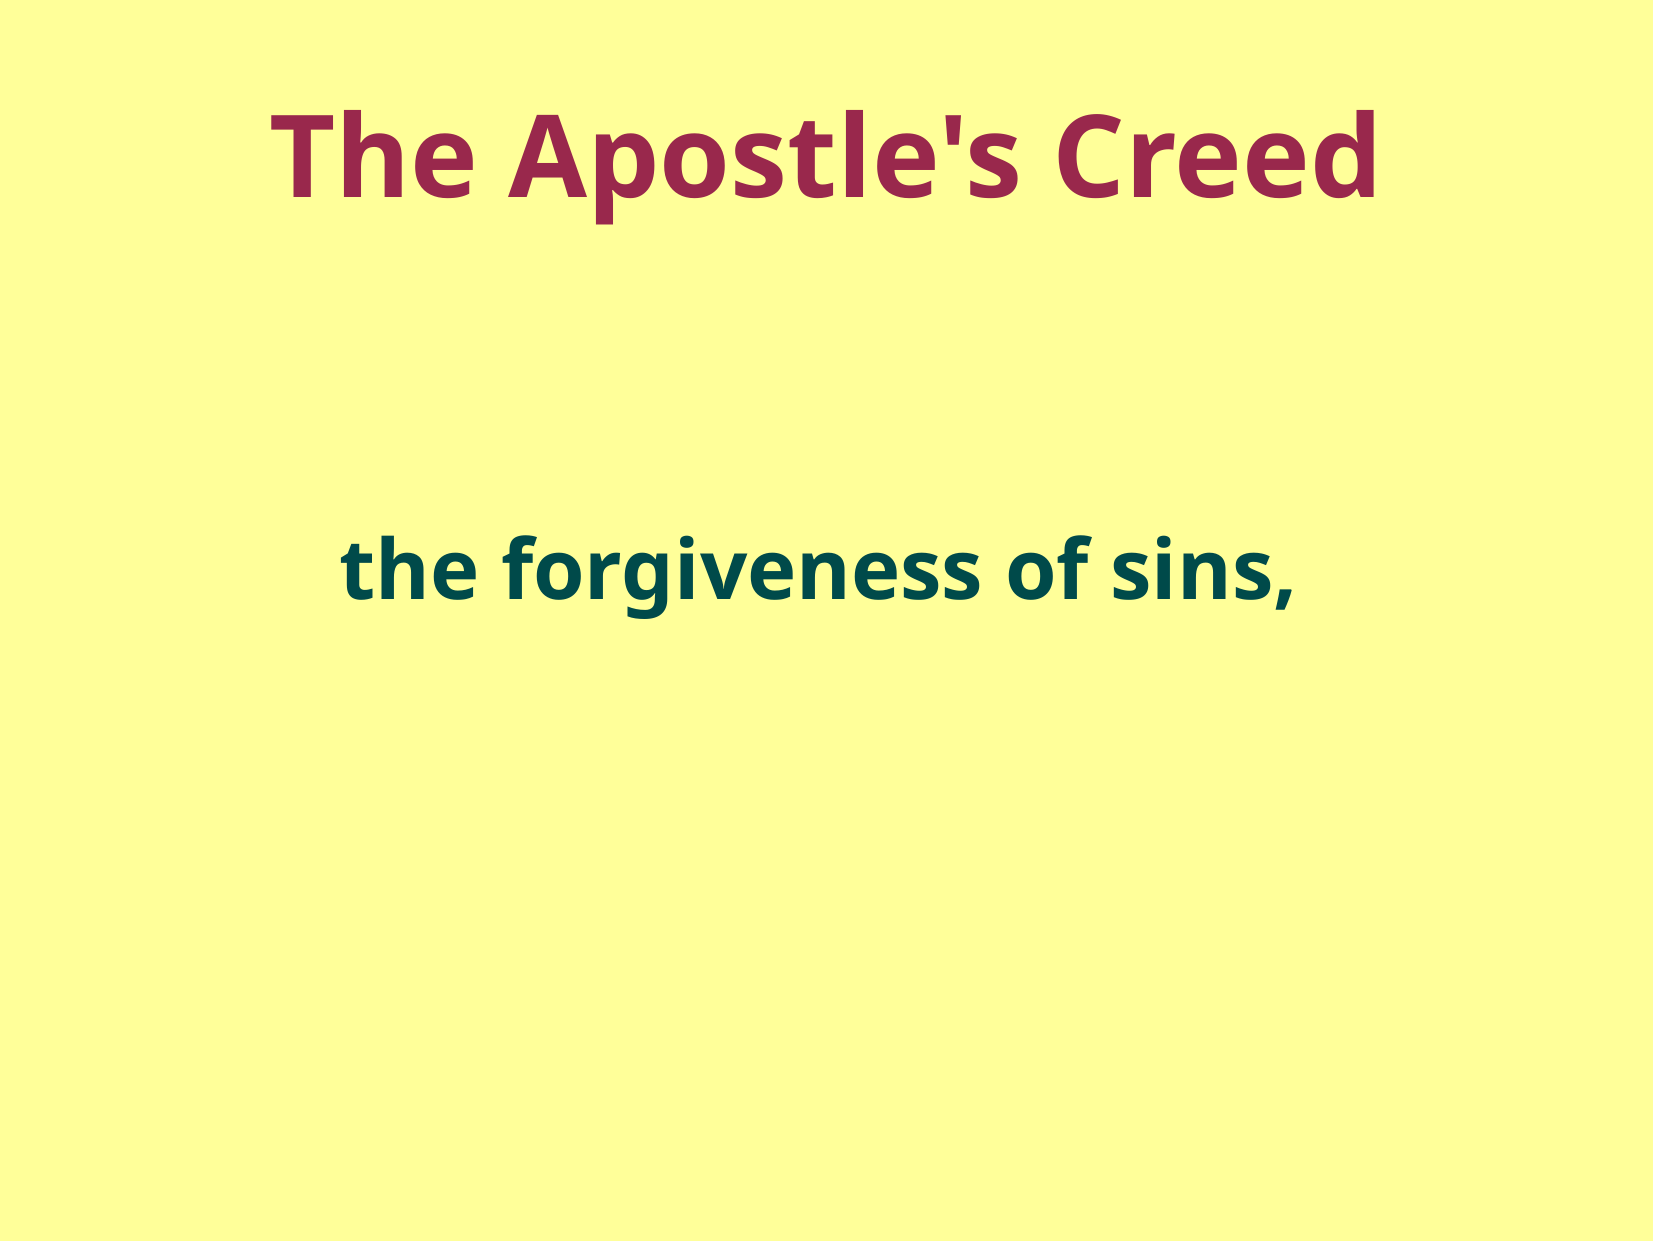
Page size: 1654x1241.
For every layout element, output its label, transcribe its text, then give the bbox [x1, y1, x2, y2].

text_box the forgiveness of sins, [74, 309, 1563, 826]
title The Apostle's Creed [82, 49, 1571, 257]
